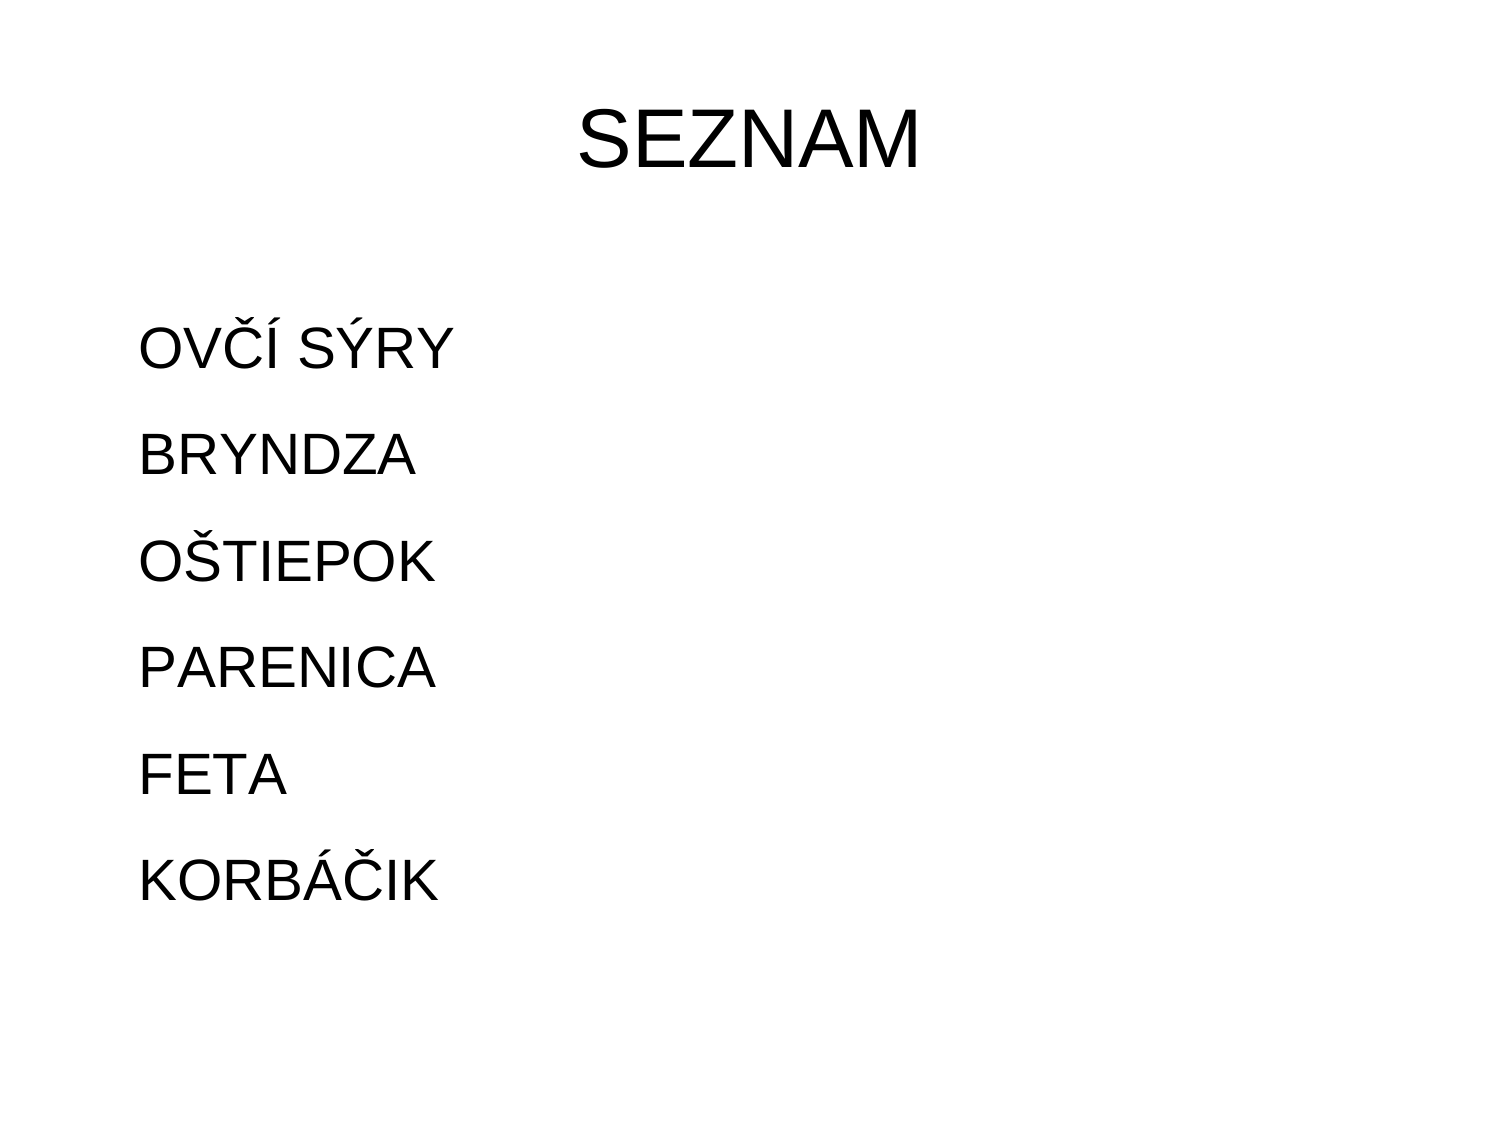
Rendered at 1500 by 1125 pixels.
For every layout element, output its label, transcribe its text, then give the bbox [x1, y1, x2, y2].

text_box OVČÍ SÝRY BRYNDZA OŠTIEPOK PARENICA FETA KORBÁČIK [123, 302, 621, 1125]
title SEZNAM [75, 45, 1426, 233]
